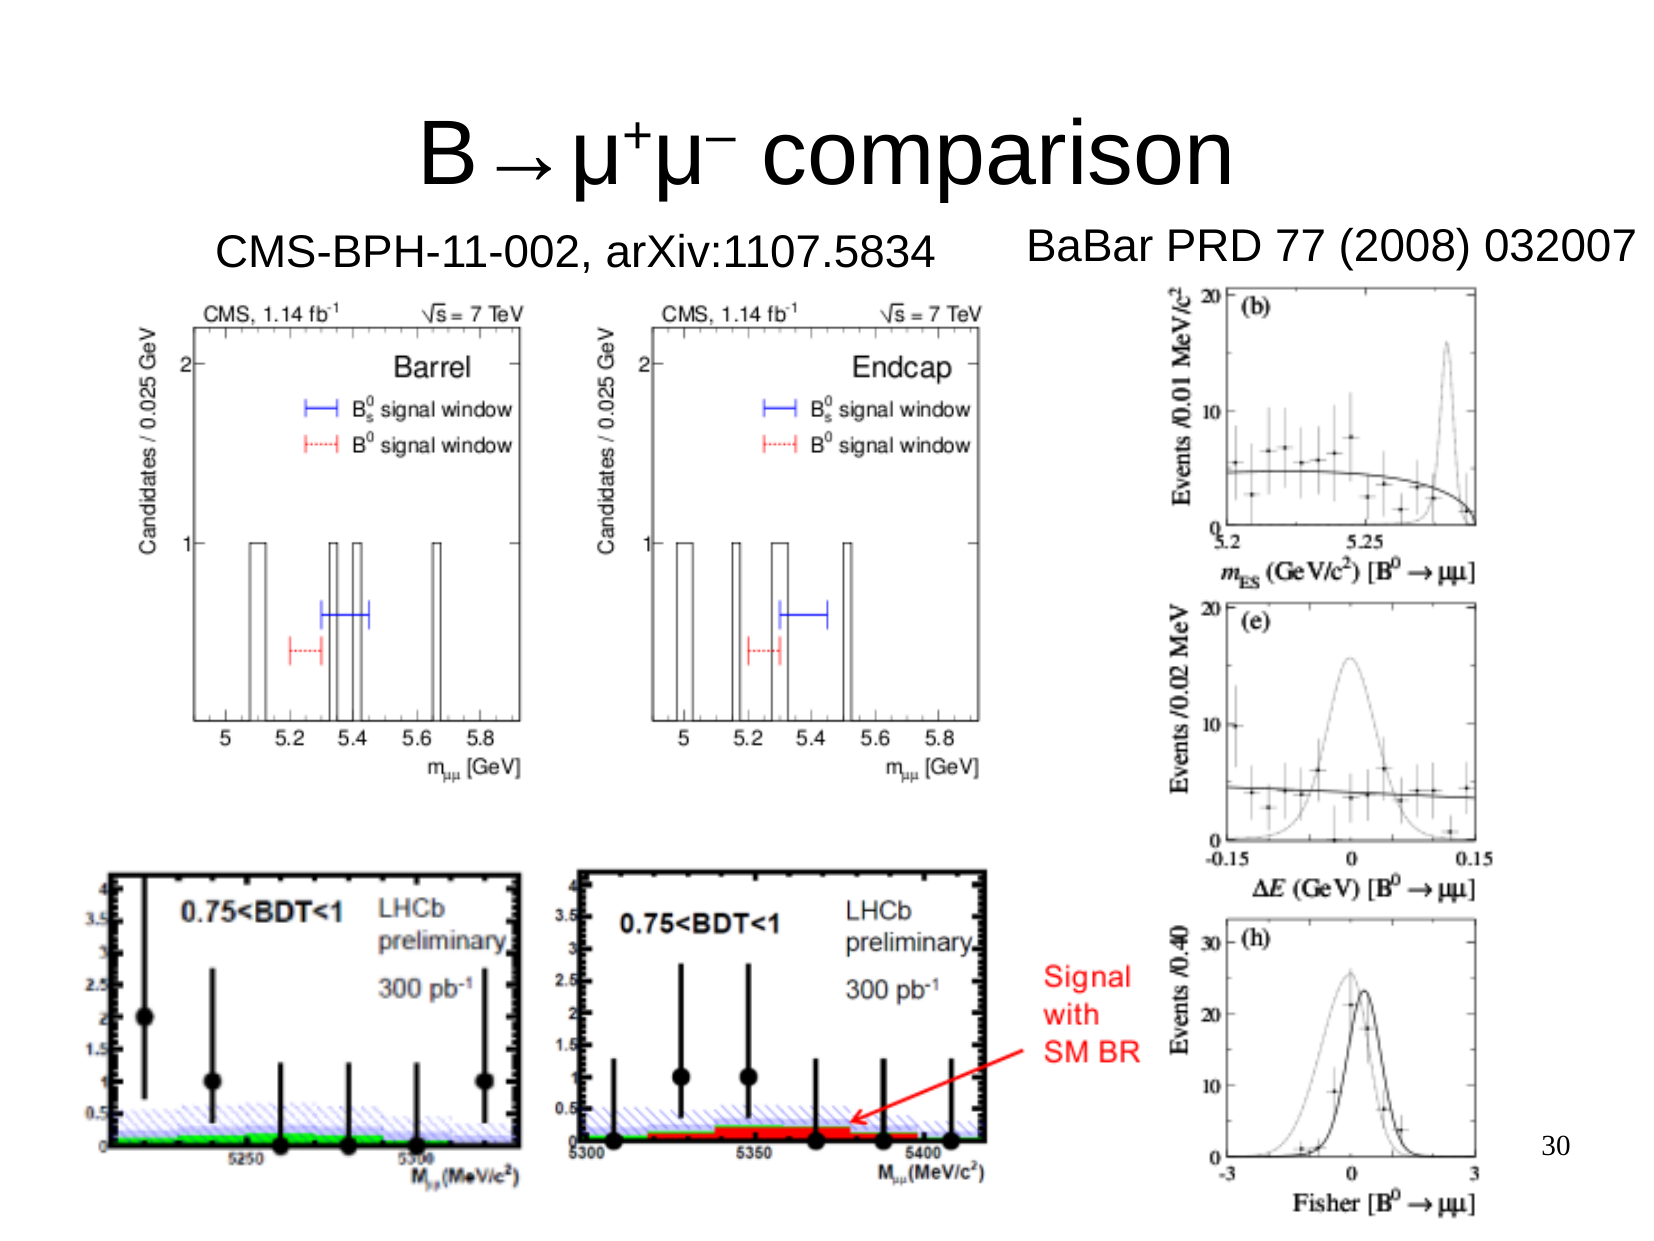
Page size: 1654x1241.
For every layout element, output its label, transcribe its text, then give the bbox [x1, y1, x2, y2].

text_box BaBar PRD 77 (2008) 032007 [933, 212, 1654, 279]
picture [91, 277, 1022, 794]
title B→μ+μ– comparison [82, 56, 1571, 250]
text_box CMS-BPH-11-002, arXiv:1107.5834 [177, 218, 975, 285]
picture [65, 279, 1495, 1241]
